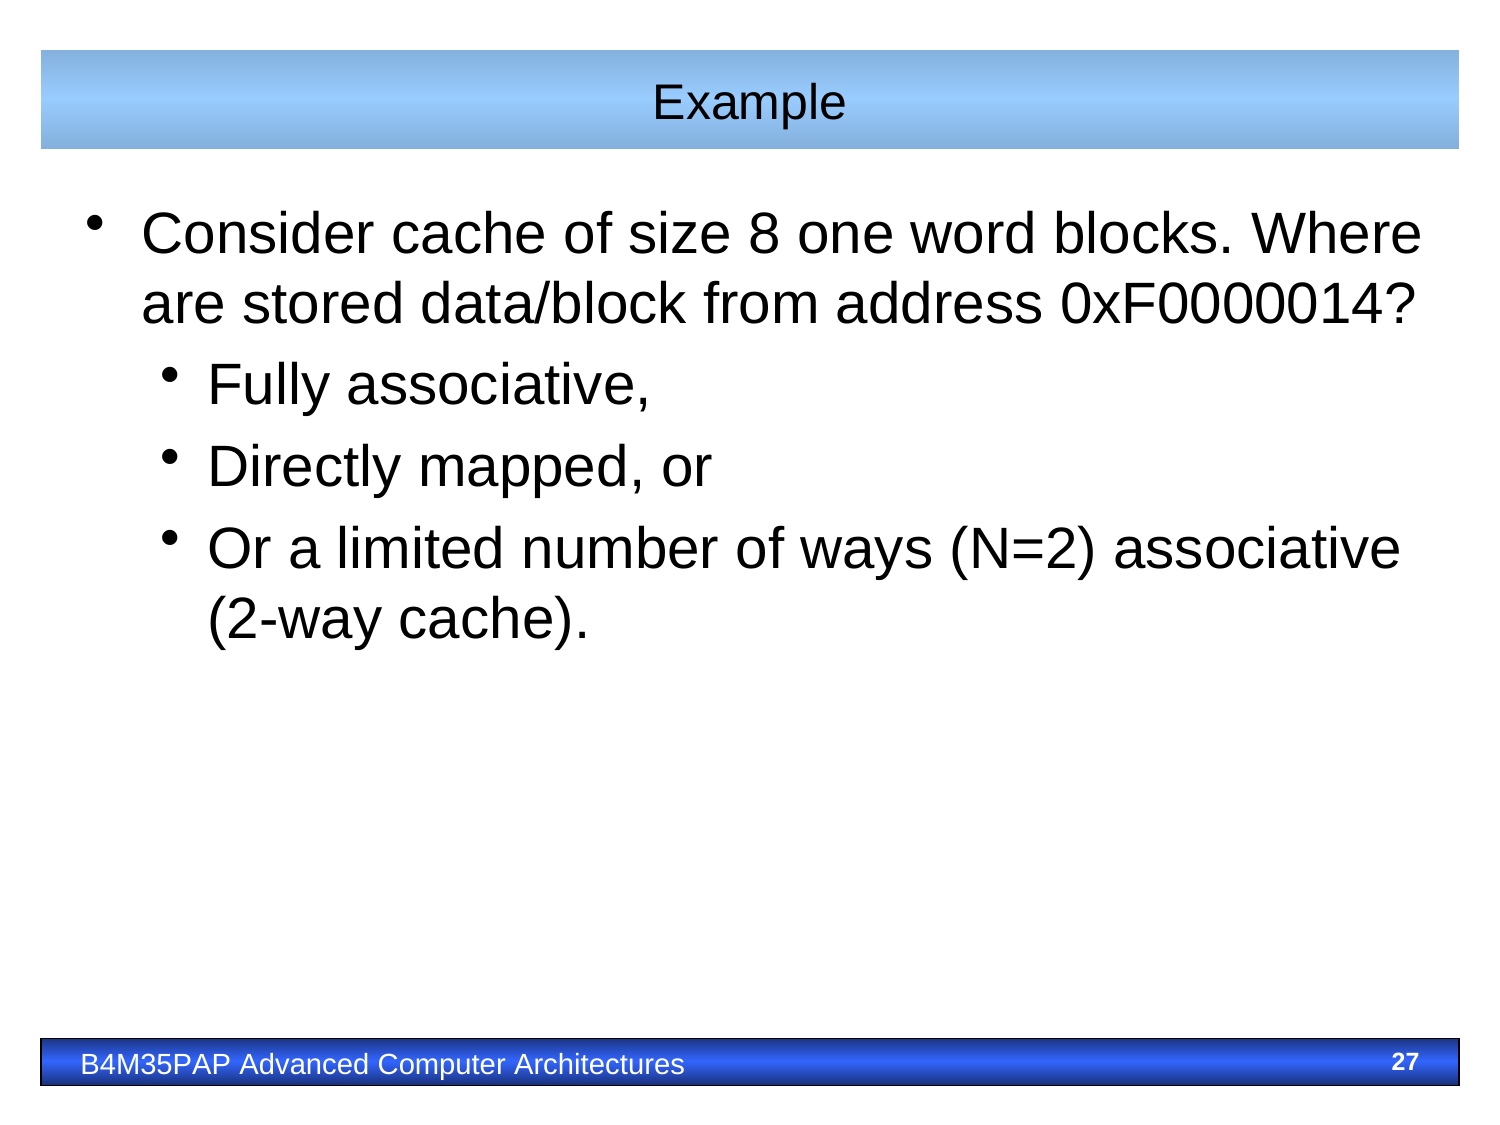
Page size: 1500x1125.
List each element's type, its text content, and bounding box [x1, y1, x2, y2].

title Example [41, 50, 1459, 149]
list Consider cache of size 8 one word blocks. Where are stored data/block from address 0xF0000014? Fully associative, Directly mapped, or Or a limited number of ways (N=2) associative (2-way cache). [70, 187, 1441, 507]
